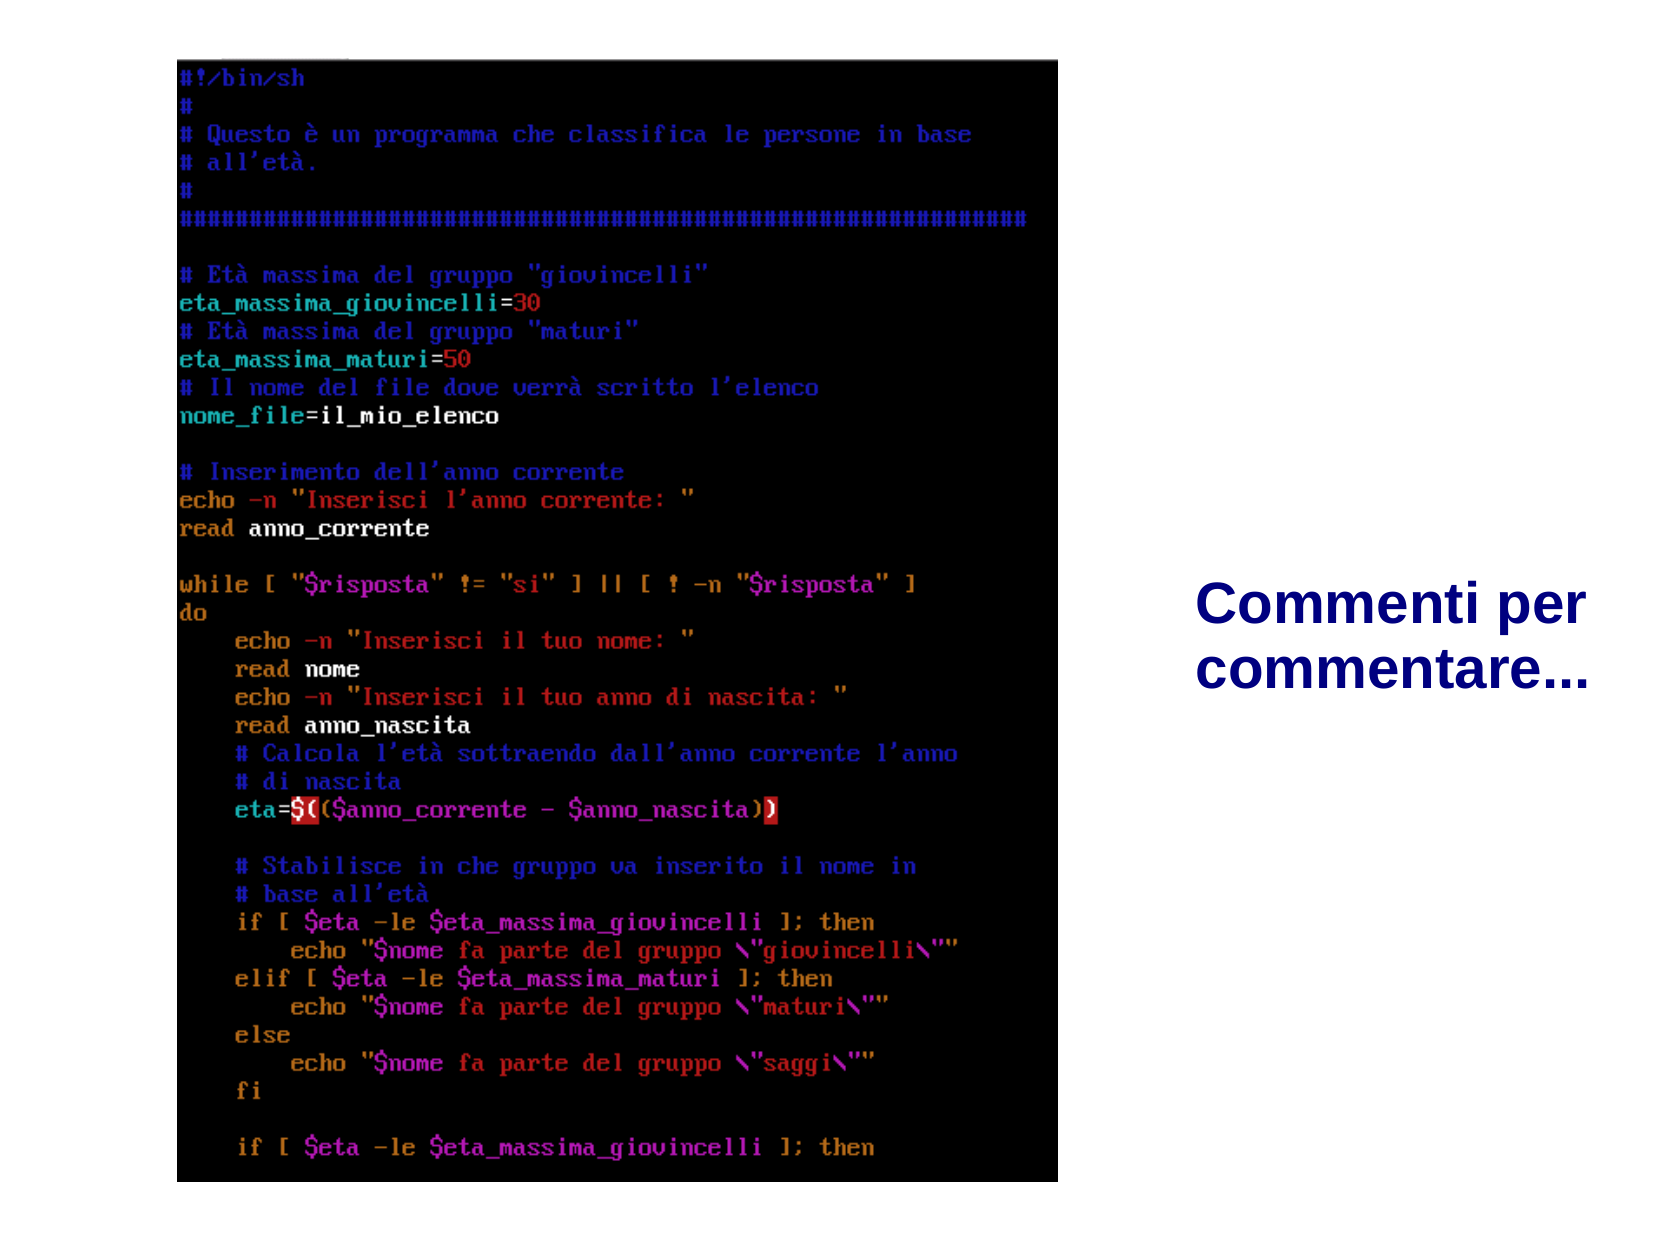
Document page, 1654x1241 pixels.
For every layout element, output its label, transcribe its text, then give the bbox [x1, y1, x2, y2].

text_box Commenti per commentare... [1181, 563, 1625, 709]
picture [177, 58, 1058, 1182]
